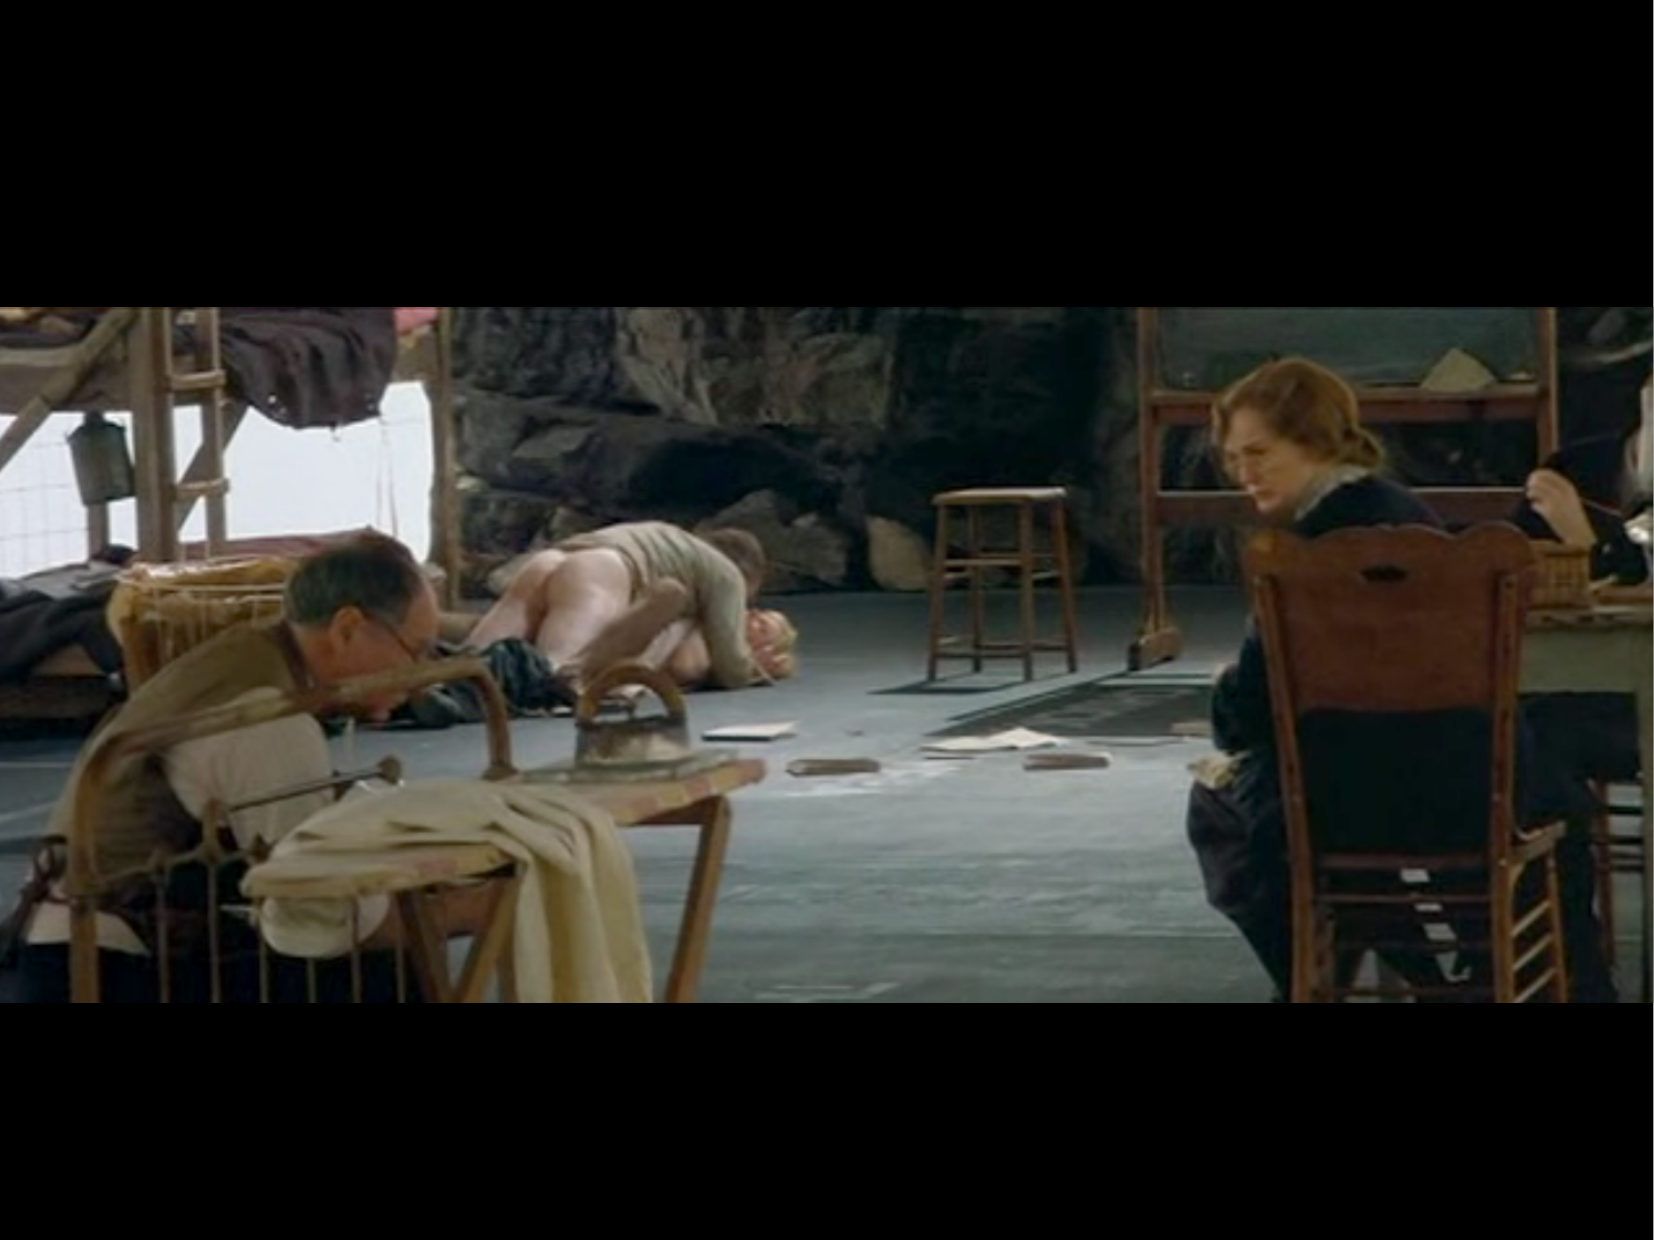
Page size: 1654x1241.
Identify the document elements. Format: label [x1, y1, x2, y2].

picture [0, 307, 1654, 1003]
